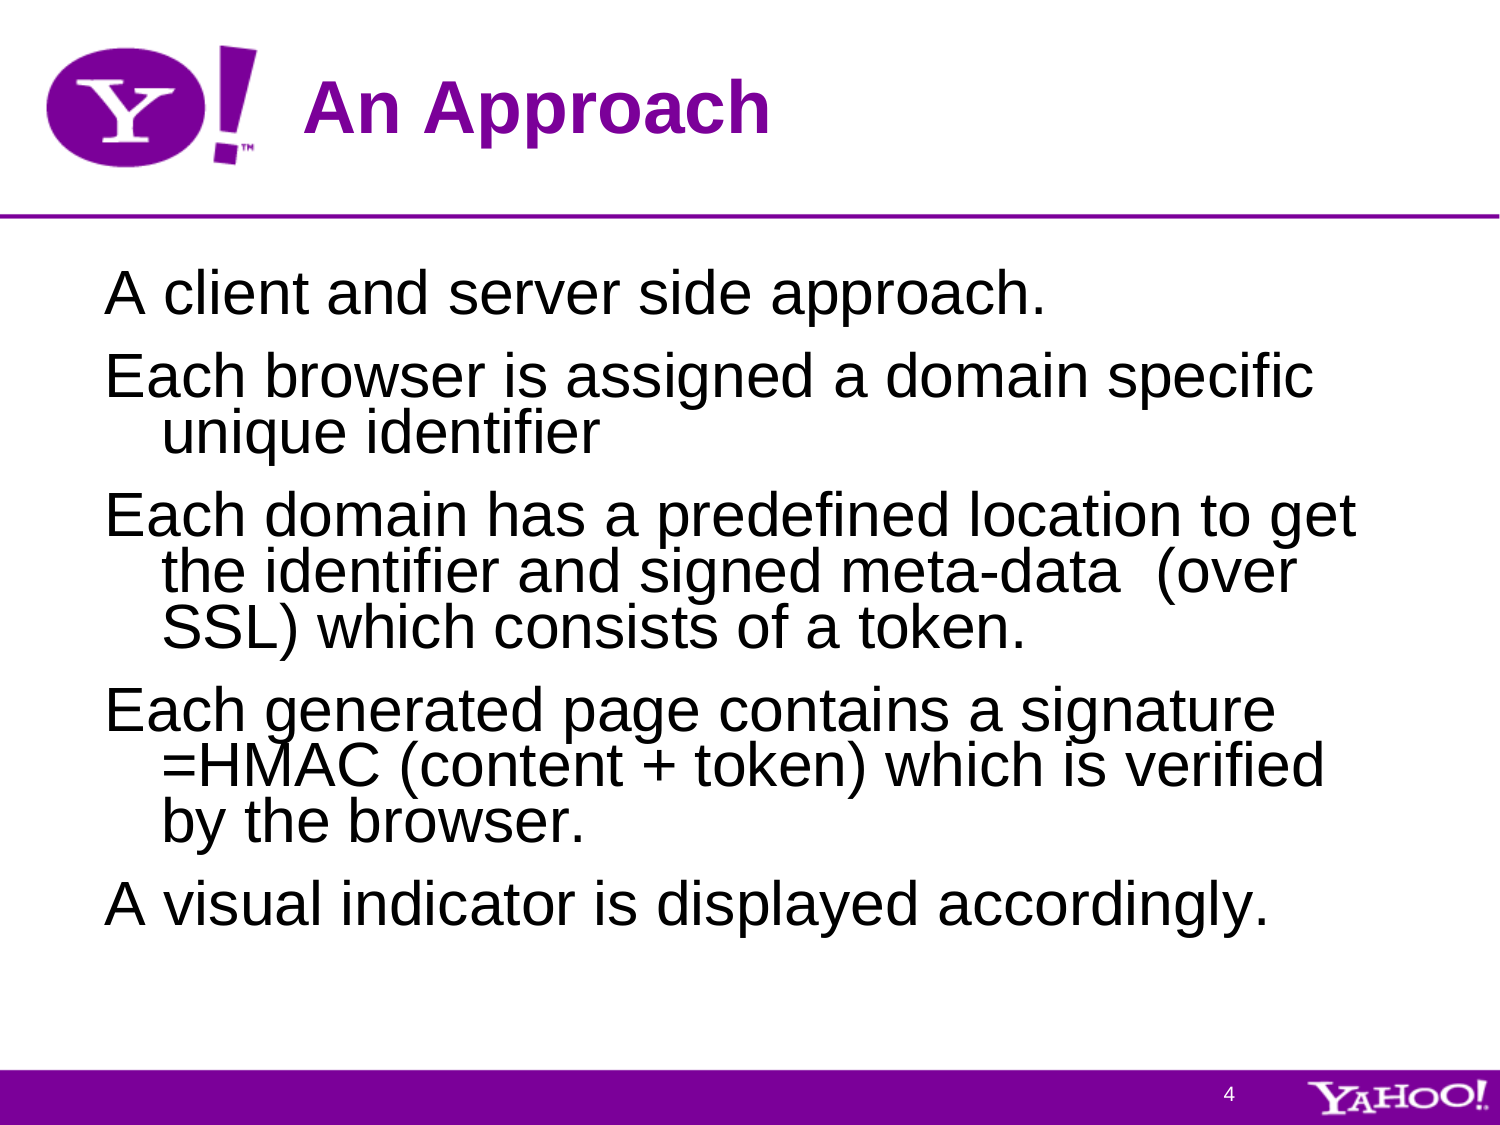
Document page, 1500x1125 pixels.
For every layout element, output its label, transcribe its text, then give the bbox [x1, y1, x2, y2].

list A client and server side approach. Each browser is assigned a domain specific unique identifier Each domain has a predefined location to get the identifier and signed meta-data (over SSL) which consists of a token. Each generated page contains a signature =HMAC (content + token) which is verified by the browser. A visual indicator is displayed accordingly. [90, 262, 1413, 1038]
title An Approach [287, 13, 1450, 202]
picture [0, 0, 1500, 1125]
